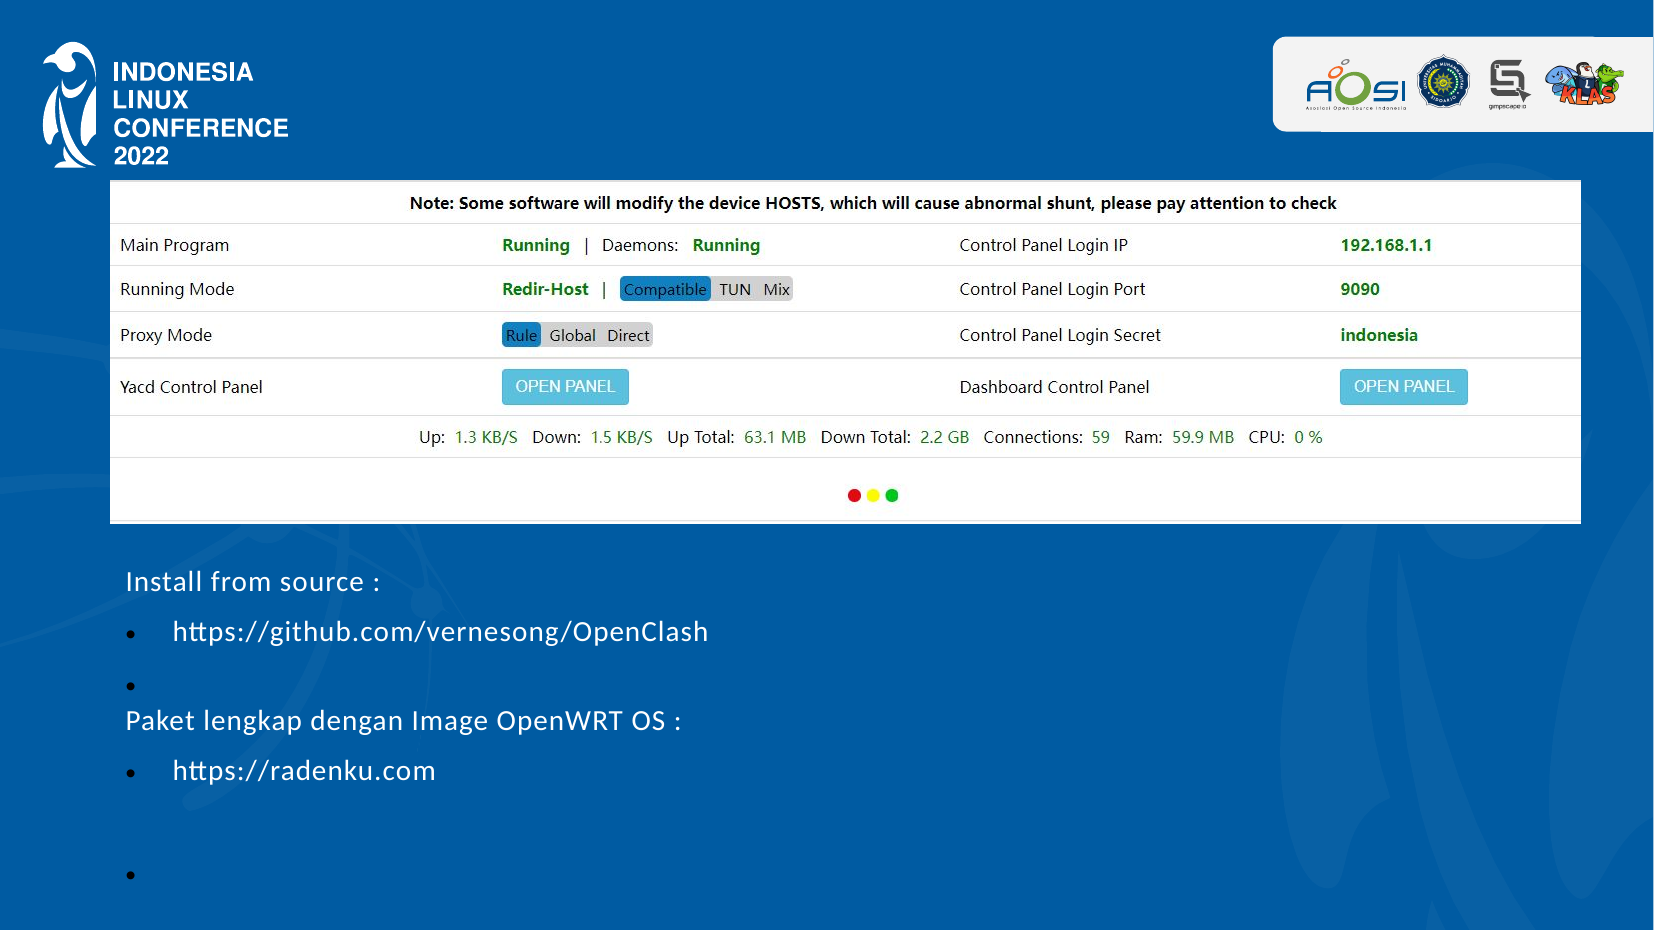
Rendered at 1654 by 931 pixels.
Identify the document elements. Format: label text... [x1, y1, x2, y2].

text_box Paket lengkap dengan Image OpenWRT OS : https://radenku.com [110, 701, 808, 904]
text_box Install from source : https://github.com/vernesong/OpenClash [110, 561, 808, 701]
picture [1416, 54, 1471, 108]
picture [1545, 62, 1624, 105]
picture [110, 180, 1581, 524]
